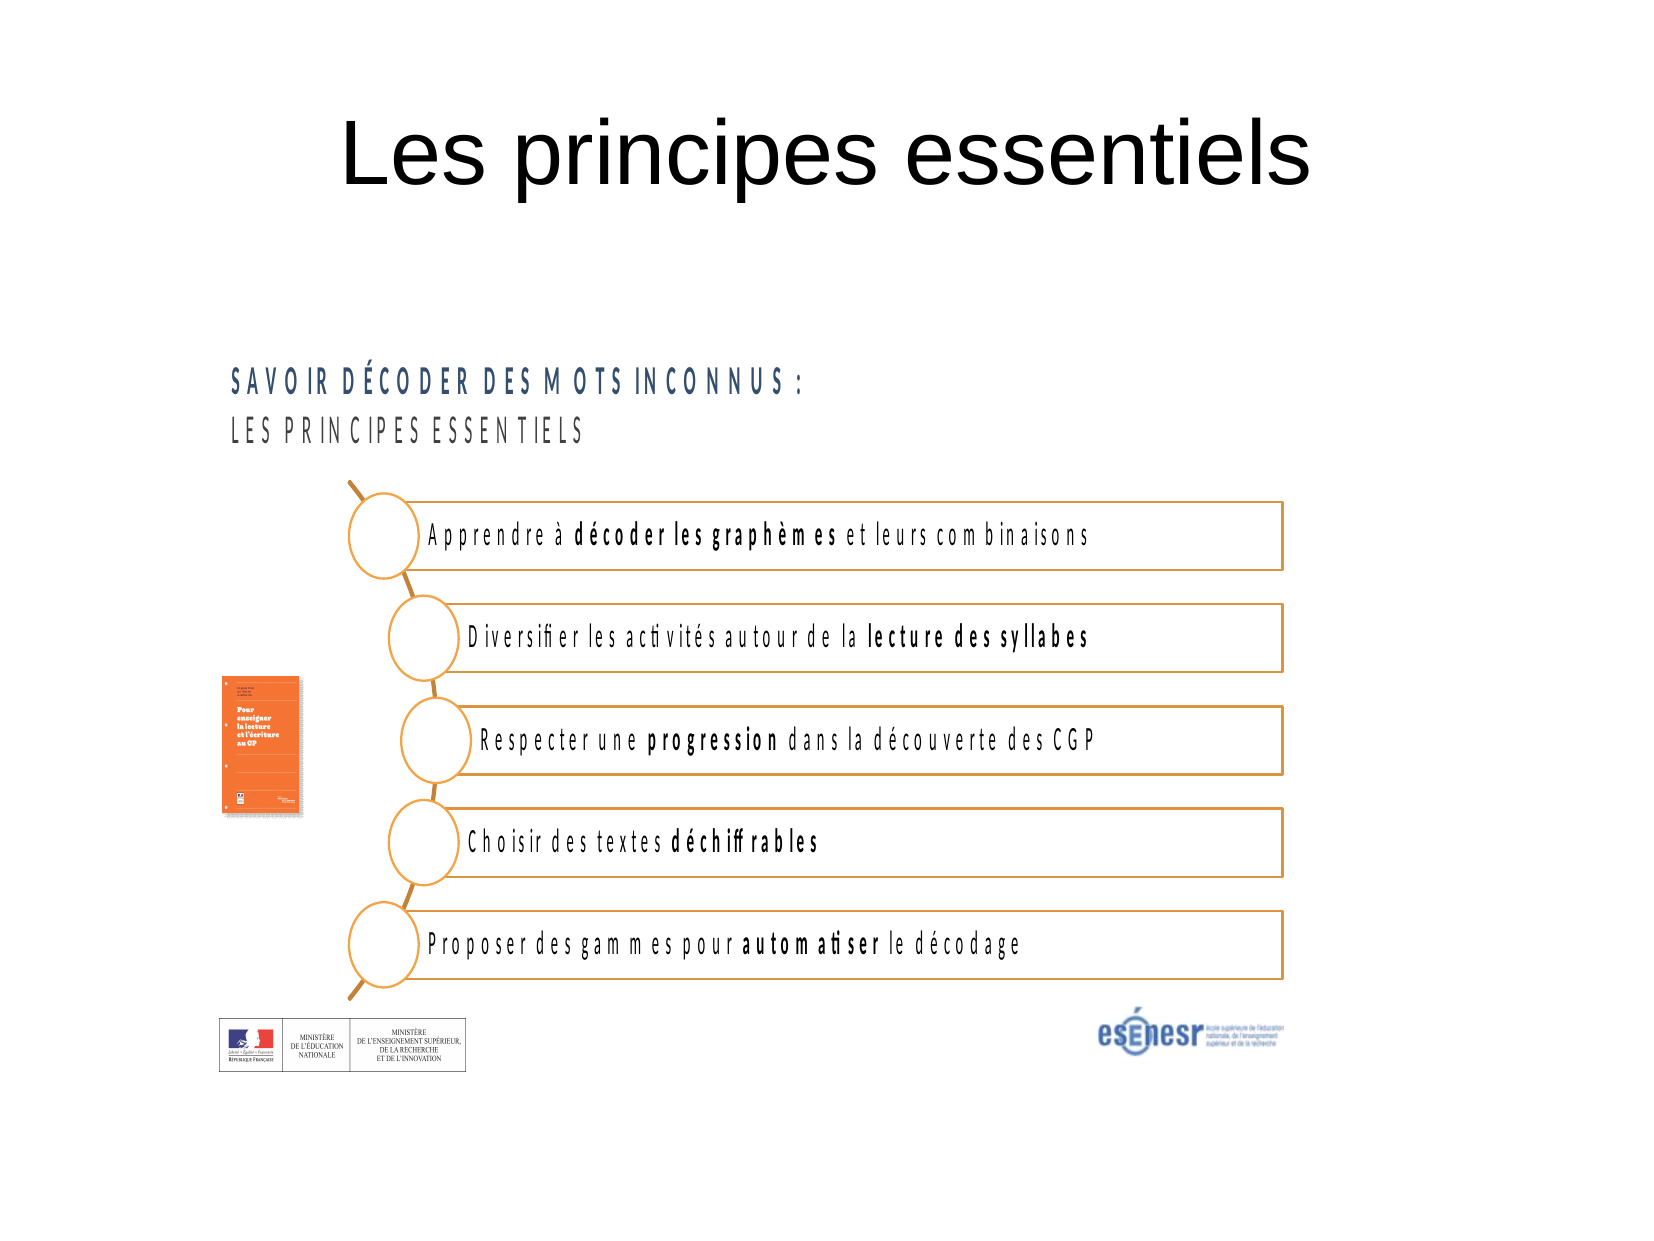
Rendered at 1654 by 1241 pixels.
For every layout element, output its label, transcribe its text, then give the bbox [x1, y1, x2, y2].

picture [200, 324, 1312, 1087]
title Les principes essentiels [82, 49, 1571, 257]
